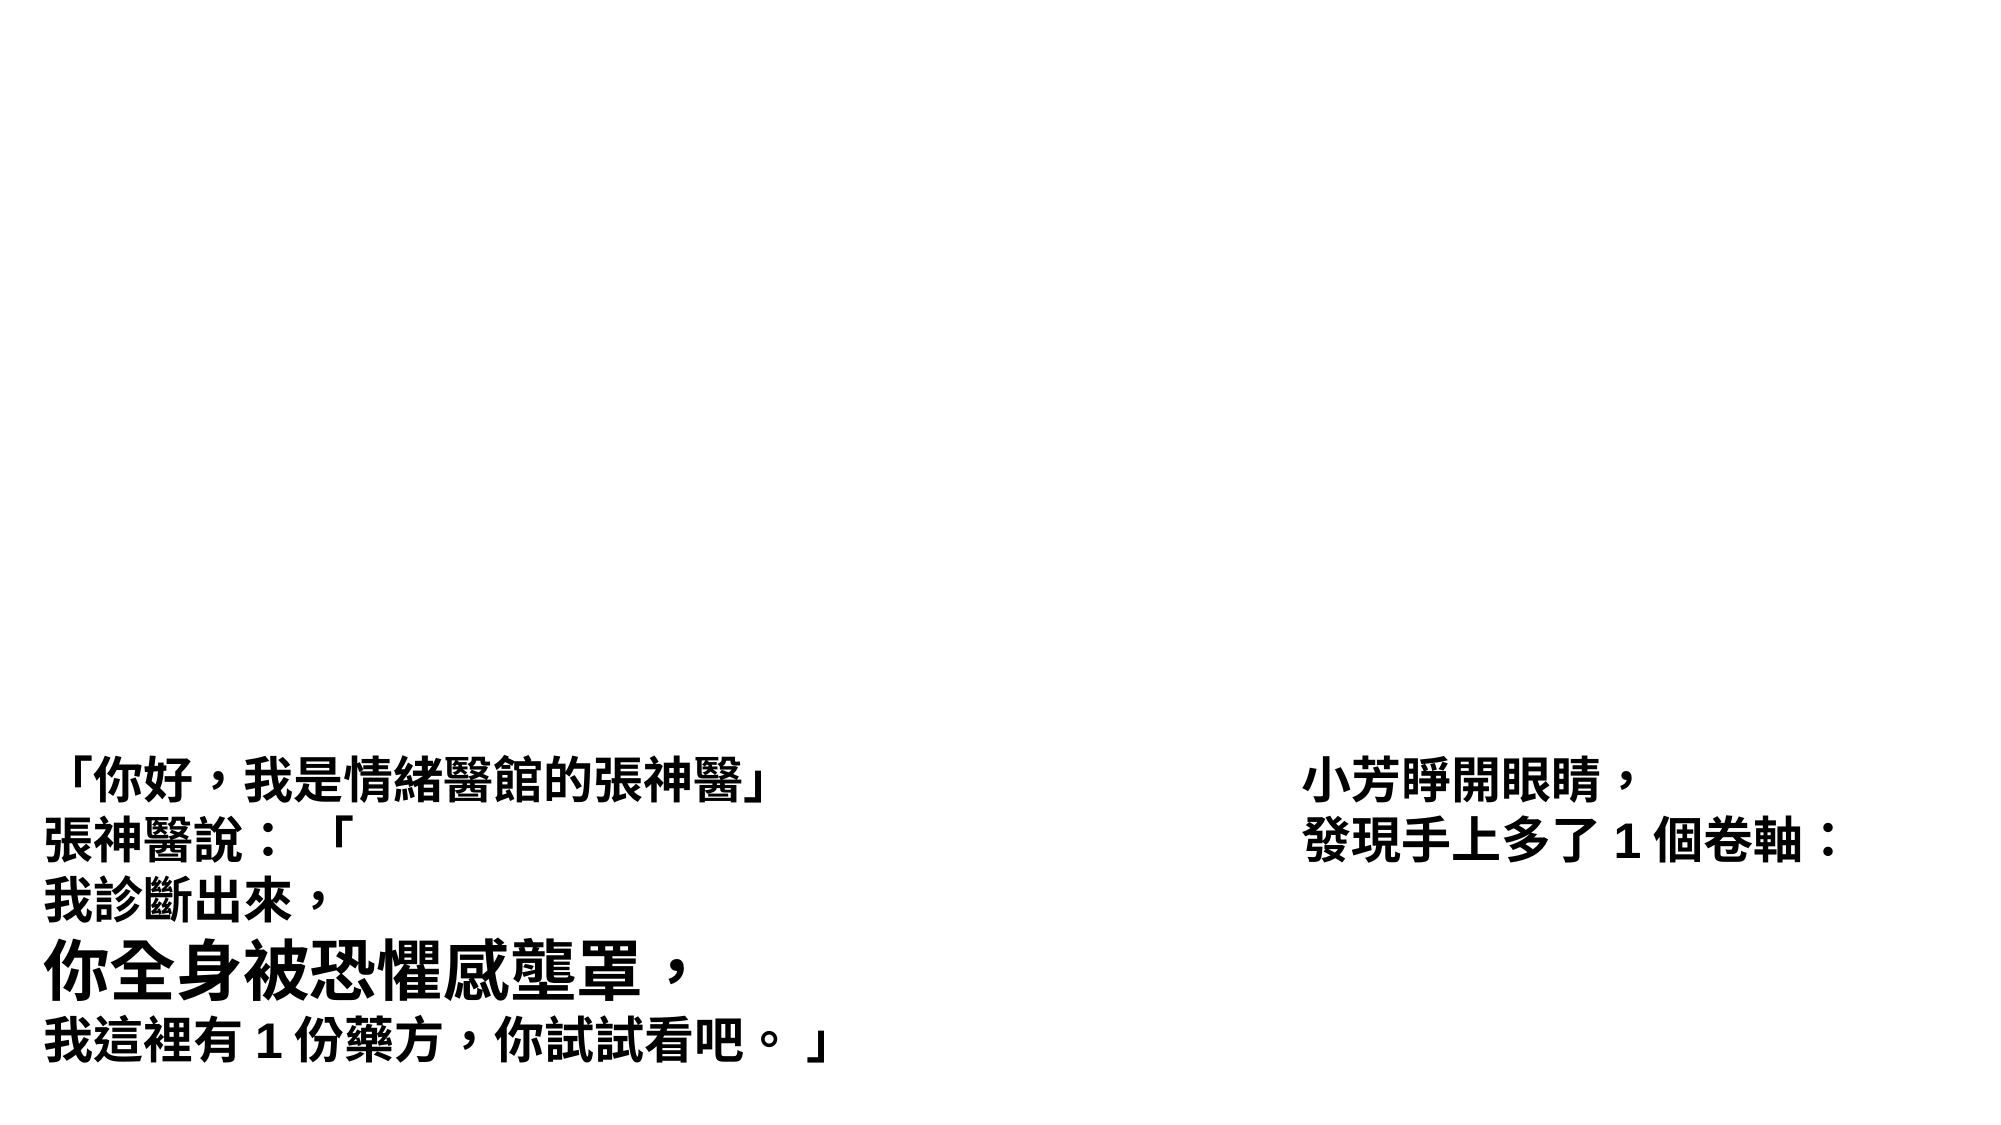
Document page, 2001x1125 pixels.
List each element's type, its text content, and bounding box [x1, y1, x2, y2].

text_box 「你好，我是情緒醫館的張神醫」 張神醫說： 「 我診斷出來， 你全身被恐懼感壟罩， 我這裡有1份藥方，你試試看吧。 」 [28, 741, 1056, 1077]
text_box 小芳睜開眼睛， 發現手上多了1個卷軸： [1287, 741, 1869, 877]
